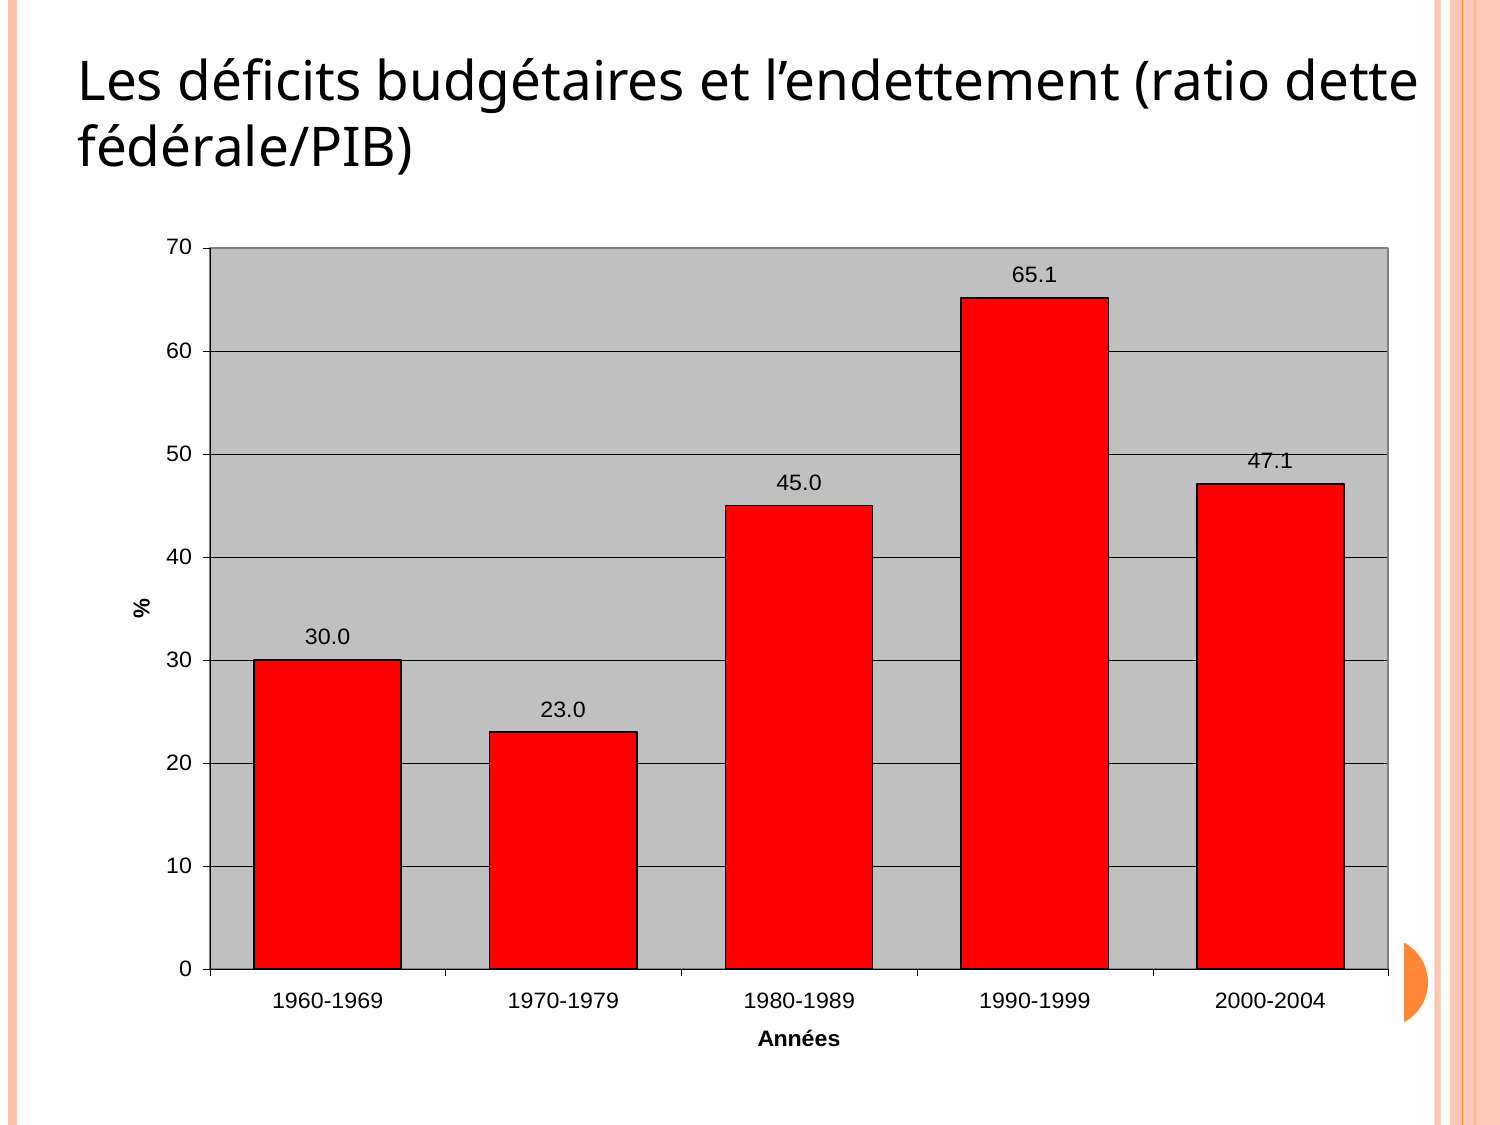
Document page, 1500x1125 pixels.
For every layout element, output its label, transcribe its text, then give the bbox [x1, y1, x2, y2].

title Les déficits budgétaires et l’endettement (ratio dette fédérale/PIB) [62, 37, 1450, 185]
slide_number <numéro> [1187, 0, 1500, 75]
picture [100, 207, 1412, 1081]
